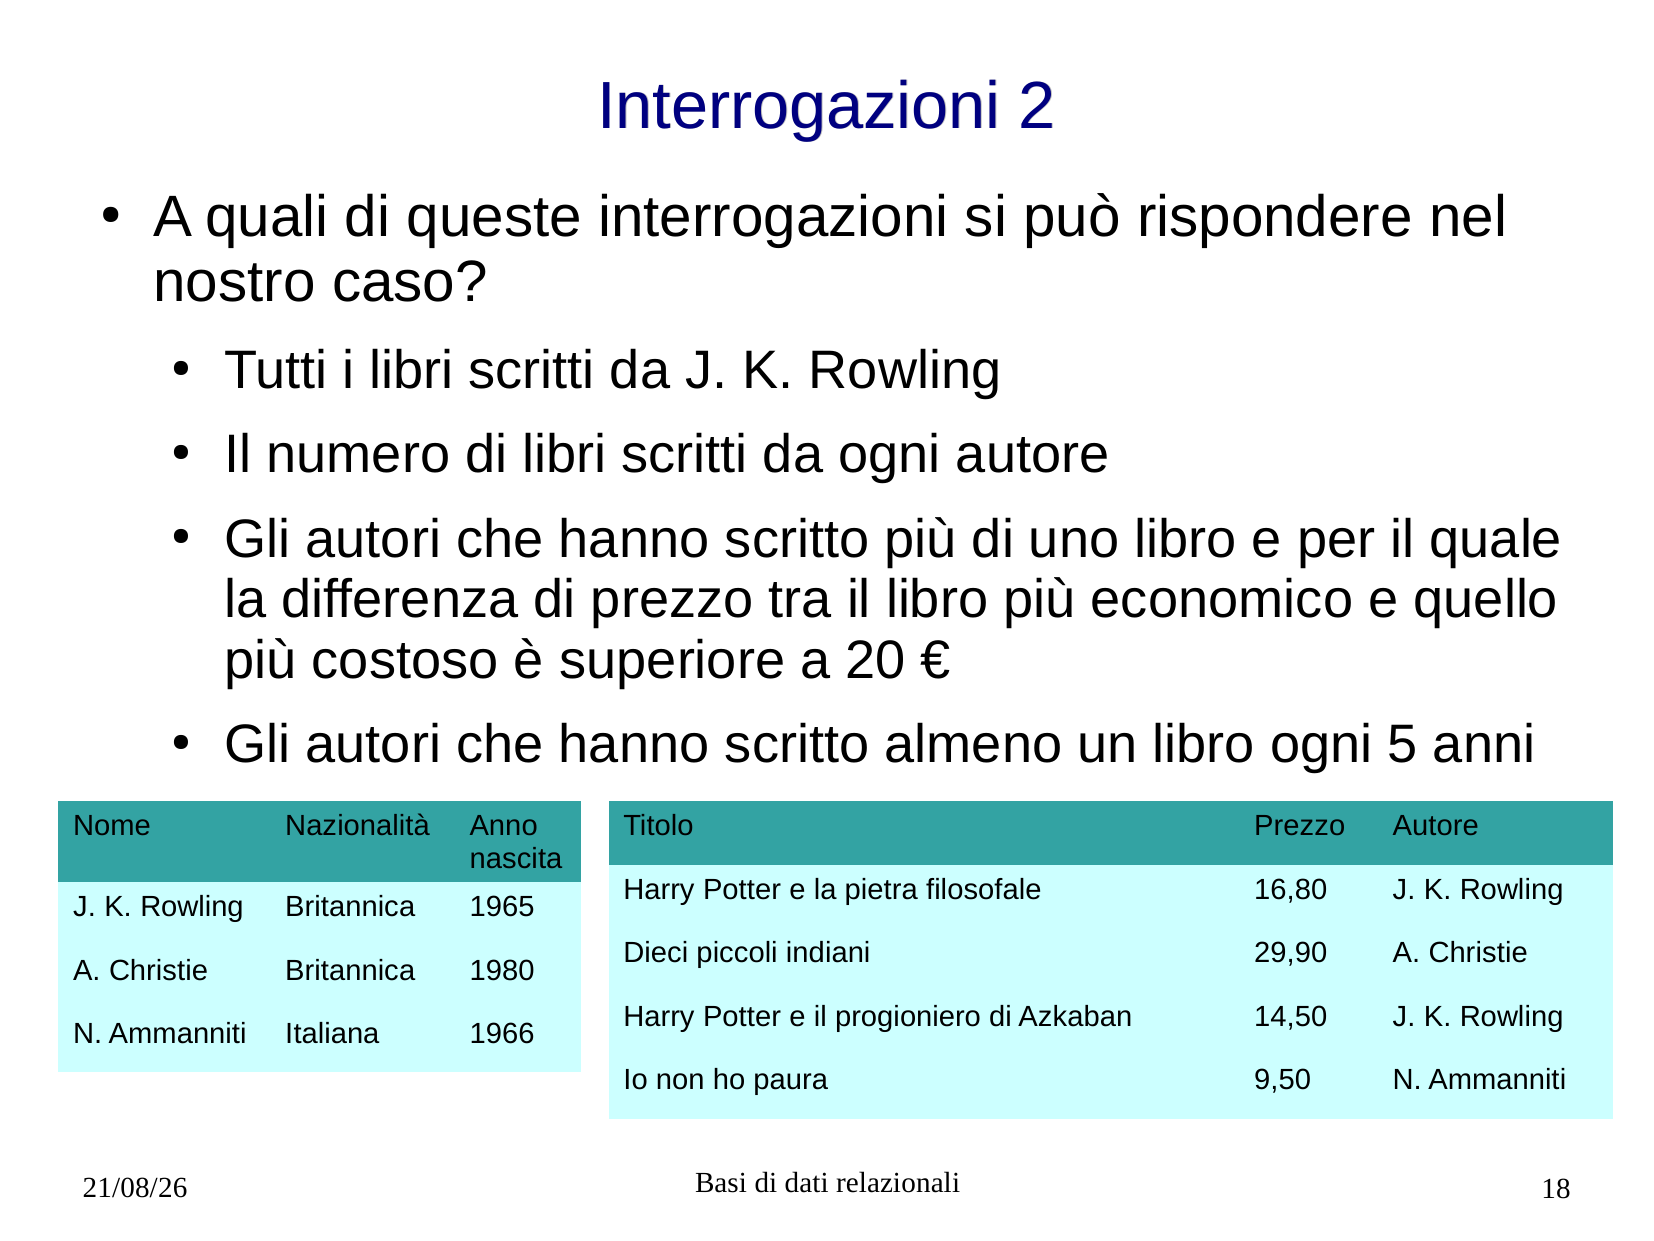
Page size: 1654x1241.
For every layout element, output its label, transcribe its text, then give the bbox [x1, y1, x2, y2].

table_header Prezzo [1239, 801, 1378, 865]
table_cell 9,50 [1239, 1055, 1378, 1119]
table_cell Harry Potter e la pietra filosofale [609, 865, 1239, 928]
table_cell Io non ho paura [609, 1055, 1239, 1119]
table_cell Britannica [270, 946, 455, 1009]
table_header Anno nascita [455, 801, 581, 882]
table_header Nazionalità [270, 801, 455, 882]
table_cell 16,80 [1239, 865, 1378, 928]
list A quali di queste interrogazioni si può rispondere nel nostro caso? Tutti i libri scritti da J. K. Rowling Il numero di libri scritti da ogni autore Gli autori che hanno scritto più di uno libro e per il quale la differenza di prezzo tra il libro più economico e quello più costoso è superiore a 20 € Gli autori che hanno scritto almeno un libro ogni 5 anni [82, 183, 1571, 1130]
table_cell 1980 [455, 946, 581, 1009]
table_cell Dieci piccoli indiani [609, 928, 1239, 992]
table_cell J. K. Rowling [1378, 992, 1613, 1055]
table_cell N. Ammanniti [1378, 1055, 1613, 1119]
table_cell Italiana [270, 1009, 455, 1072]
table_cell J. K. Rowling [1378, 865, 1613, 928]
table_header Nome [58, 801, 270, 882]
table_header Autore [1378, 801, 1613, 865]
table_header Titolo [609, 801, 1239, 865]
table_cell 1965 [455, 882, 581, 946]
table_cell 14,50 [1239, 992, 1378, 1055]
table_cell J. K. Rowling [58, 882, 270, 946]
table_cell Britannica [270, 882, 455, 946]
table_cell A. Christie [58, 946, 270, 1009]
table_cell Harry Potter e il progioniero di Azkaban [609, 992, 1239, 1055]
table_cell N. Ammanniti [58, 1009, 270, 1072]
table_cell A. Christie [1378, 928, 1613, 992]
table_cell 1966 [455, 1009, 581, 1072]
title Interrogazioni 2 [82, 49, 1571, 161]
table_cell 29,90 [1239, 928, 1378, 992]
